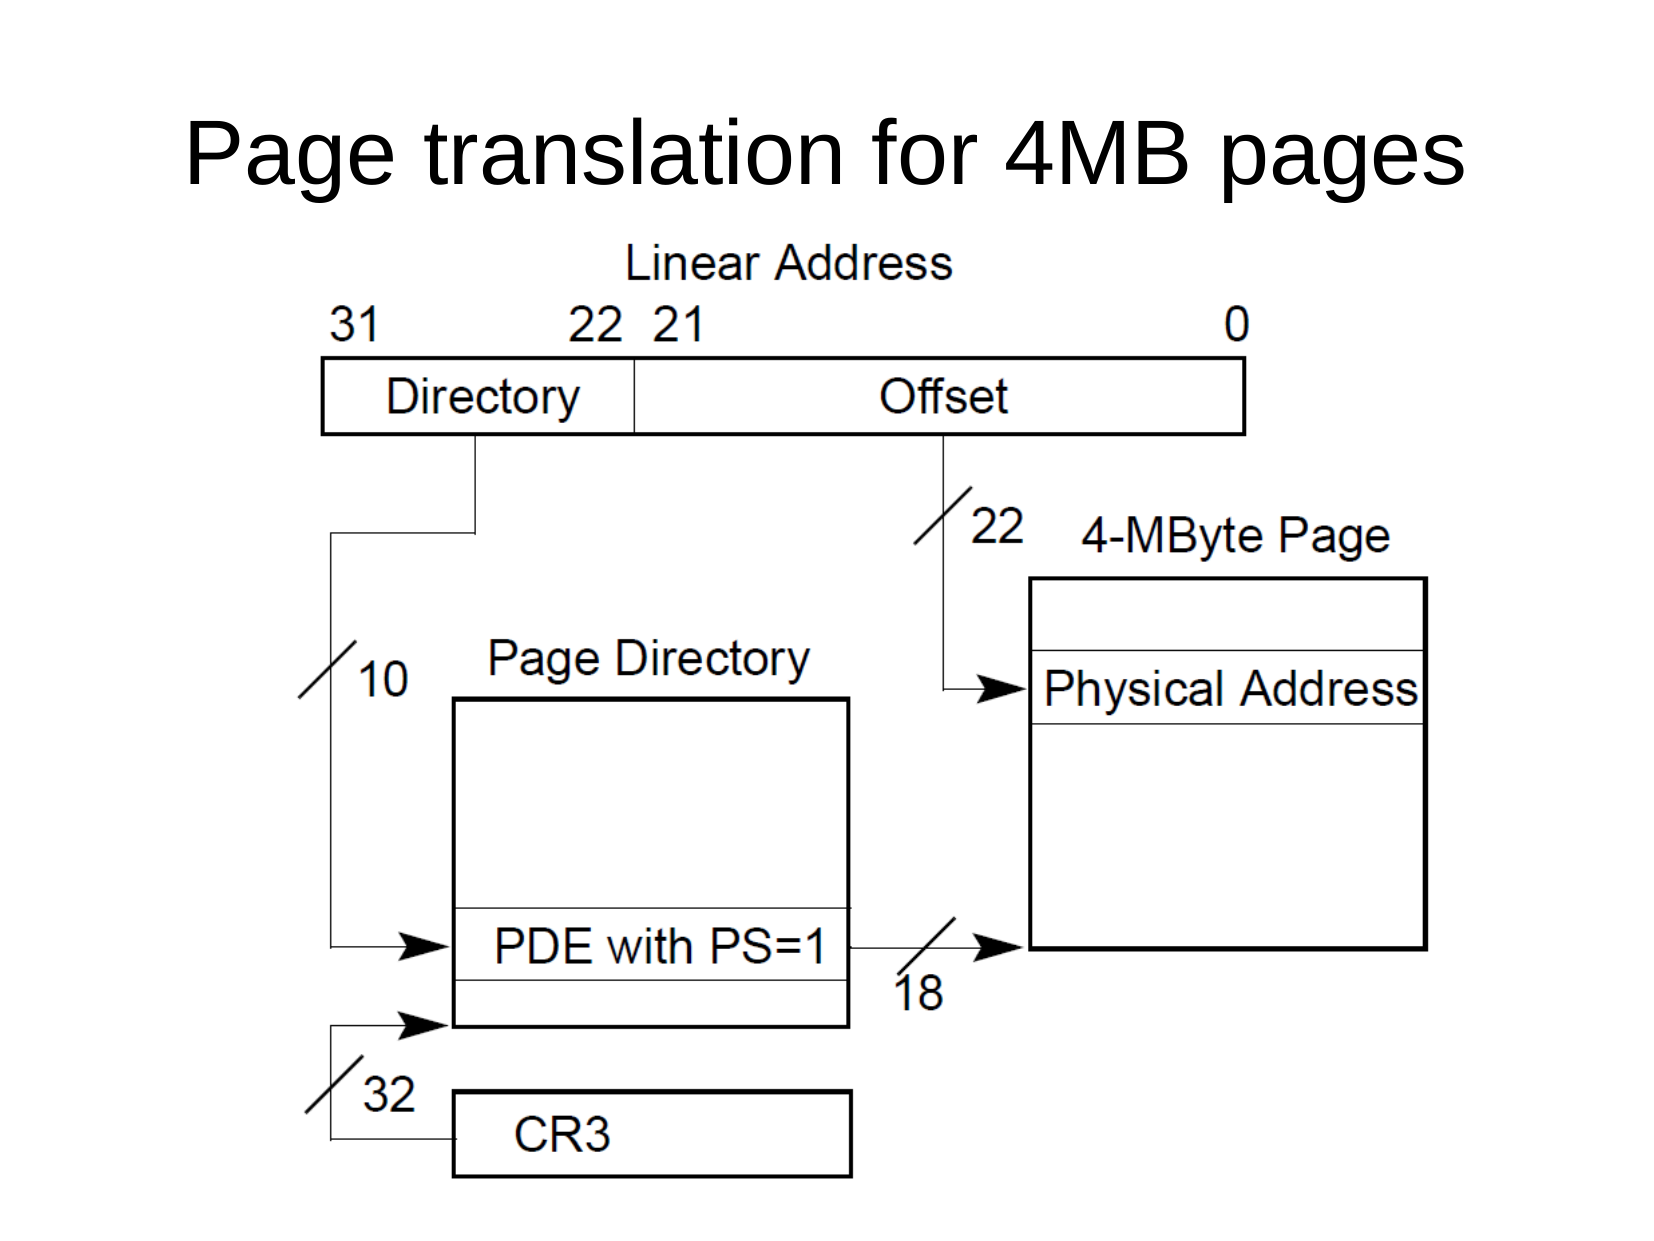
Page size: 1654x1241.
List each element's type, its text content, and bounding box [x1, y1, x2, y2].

title Page translation for 4MB pages [82, 49, 1571, 257]
picture [262, 204, 1447, 1201]
